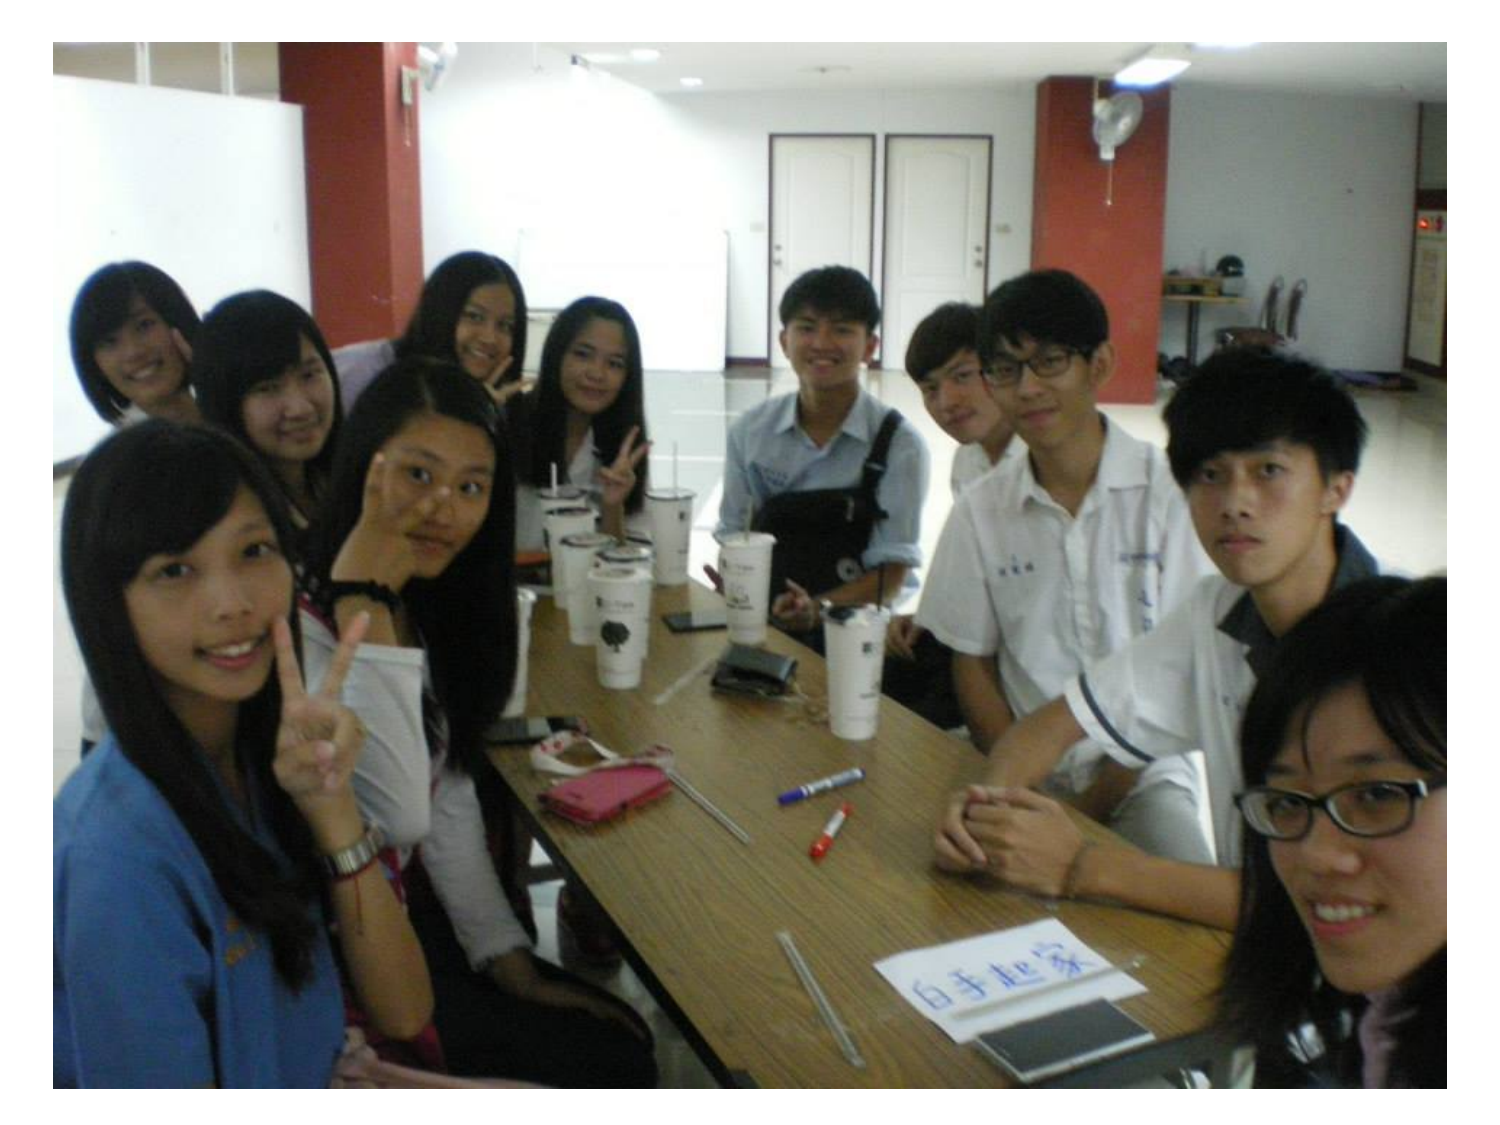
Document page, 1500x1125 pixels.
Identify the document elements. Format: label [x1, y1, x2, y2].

picture [53, 42, 1447, 1089]
